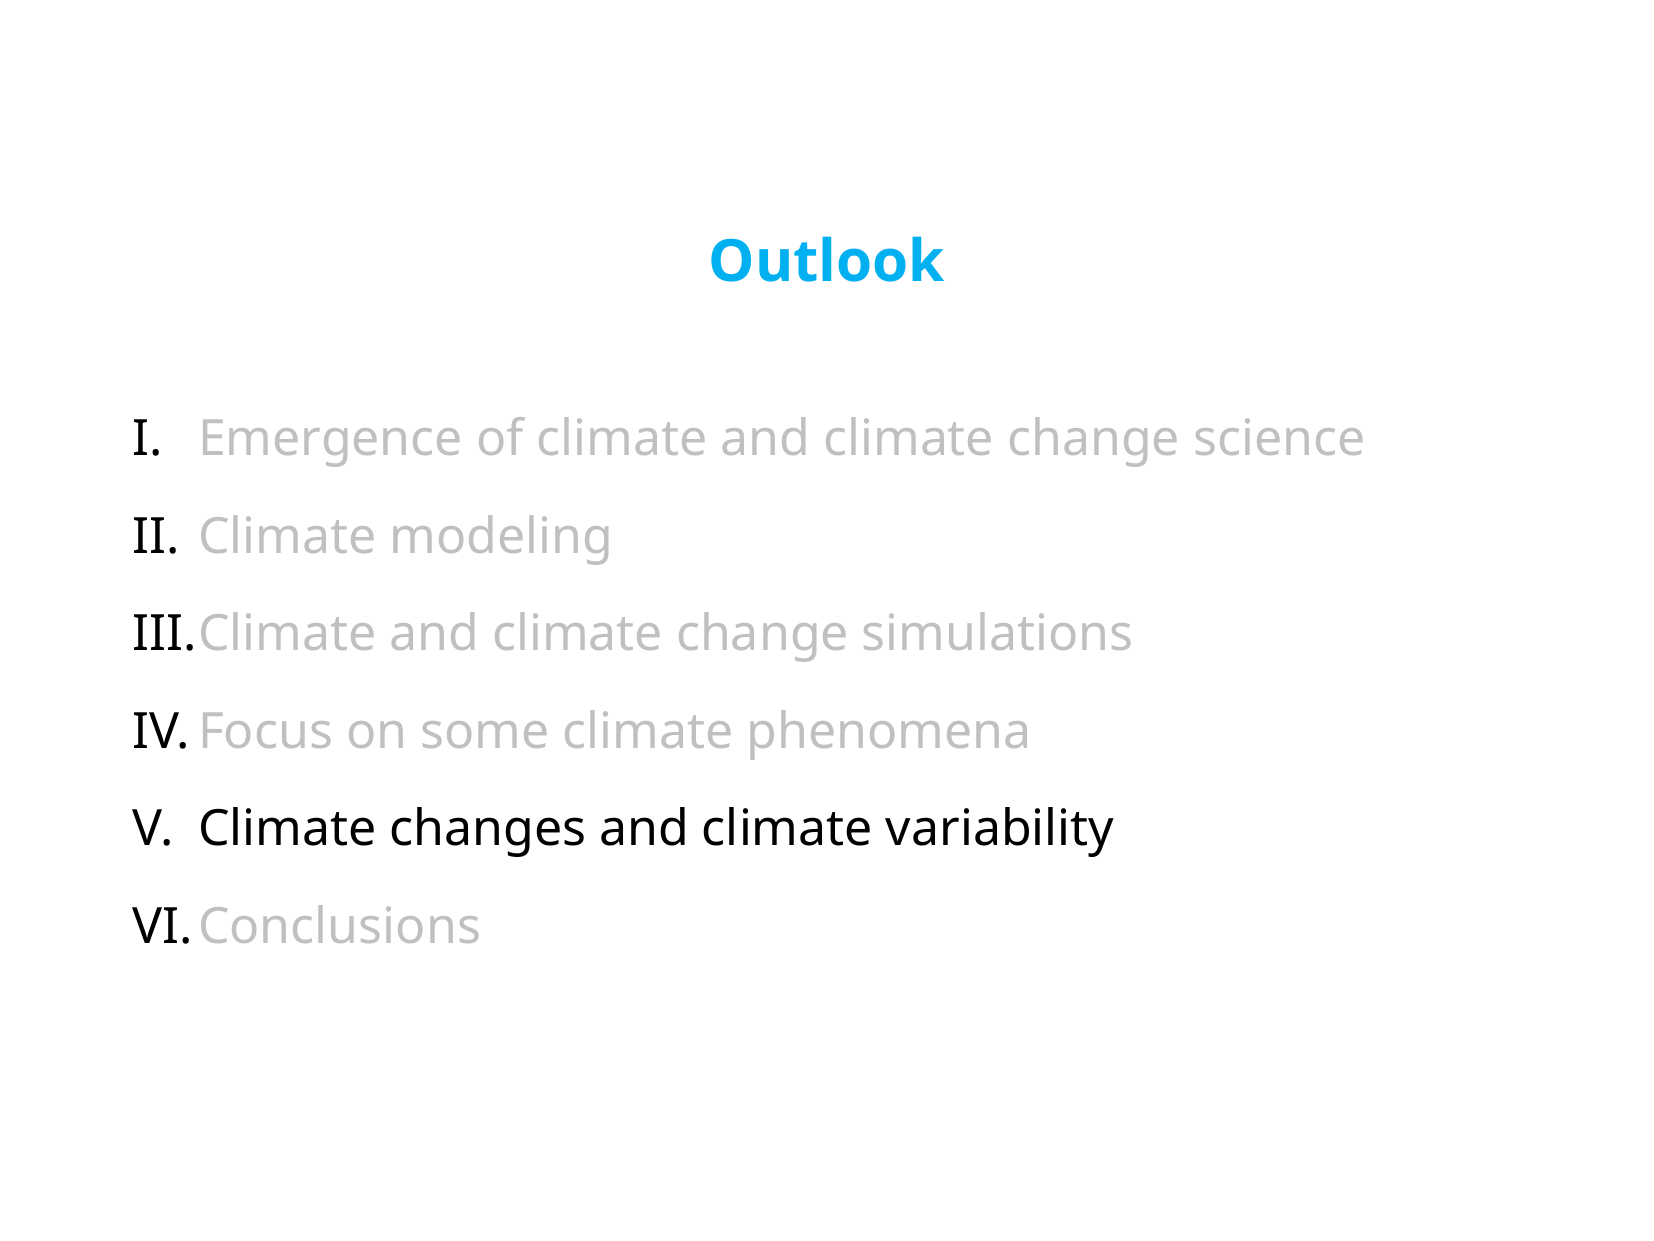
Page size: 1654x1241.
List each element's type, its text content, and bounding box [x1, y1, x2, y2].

text_box Emergence of climate and climate change science Climate modeling Climate and climate change simulations Focus on some climate phenomena Climate changes and climate variability Conclusions [117, 398, 1556, 977]
text_box Outlook [58, 219, 1595, 389]
